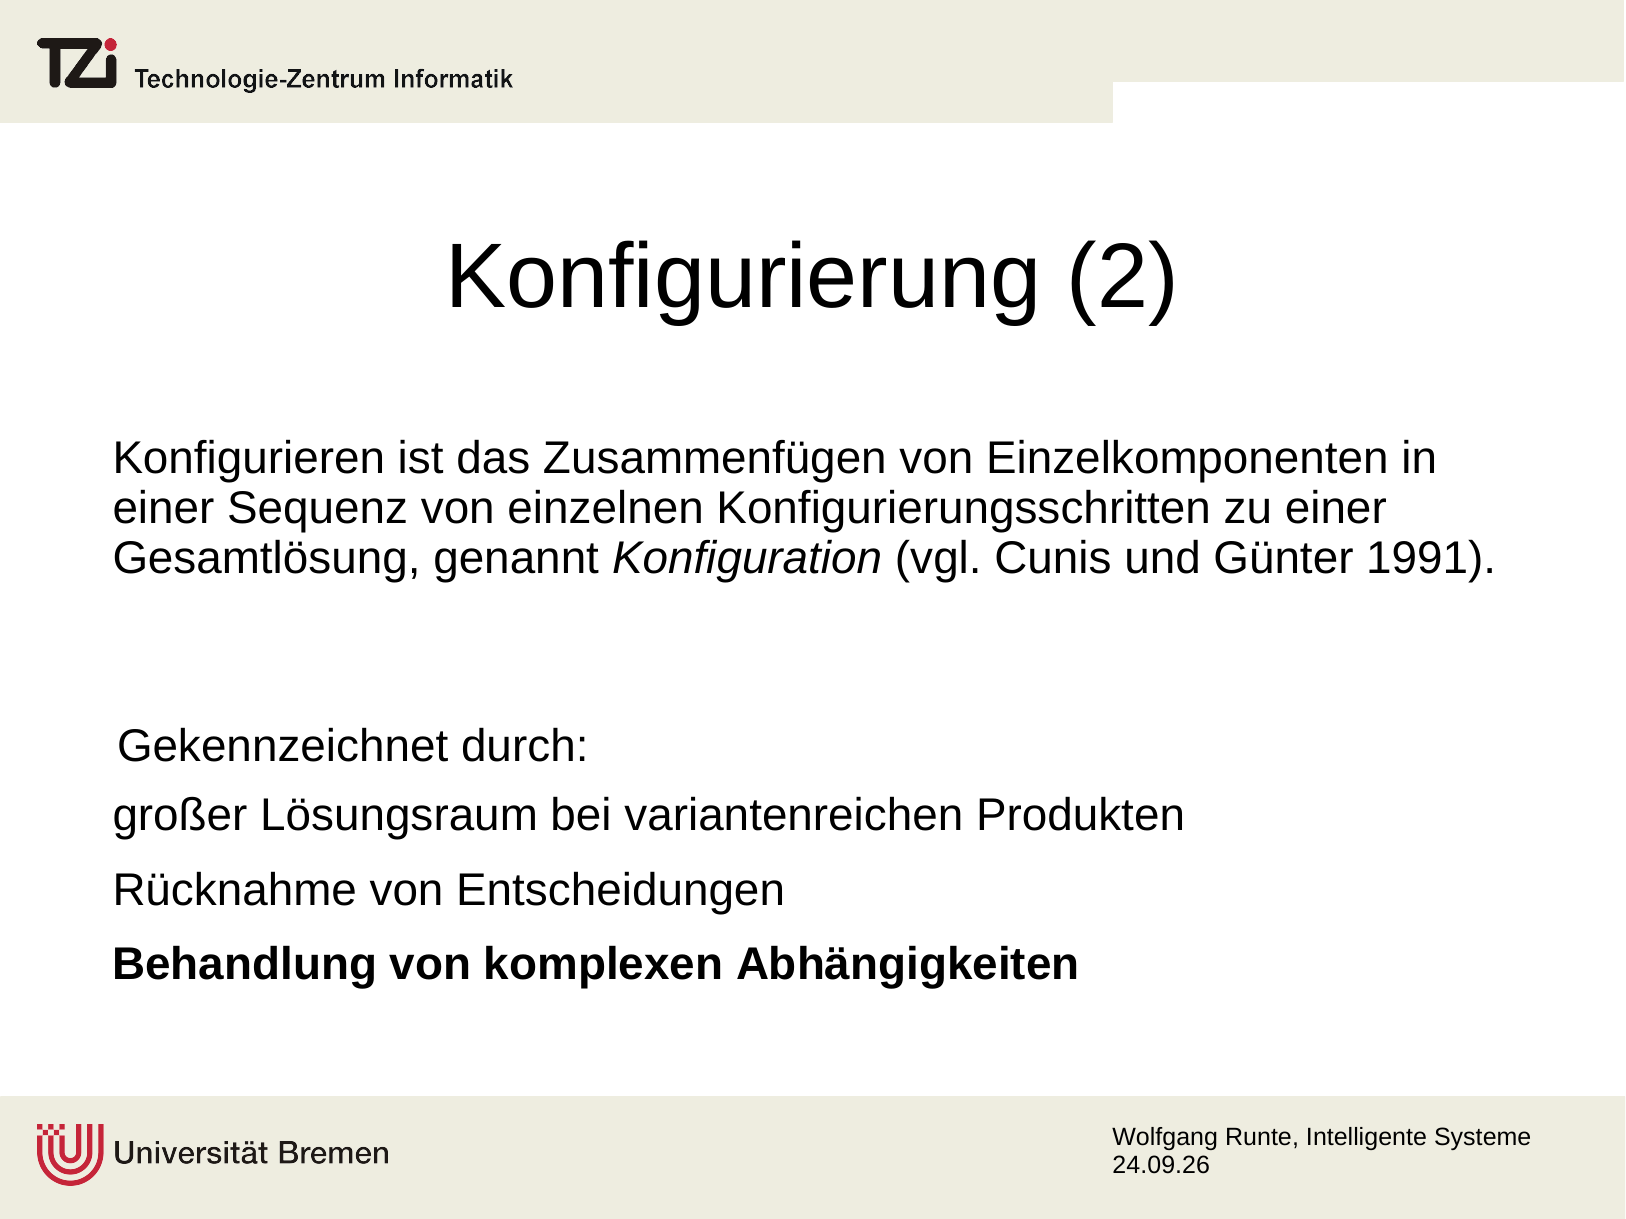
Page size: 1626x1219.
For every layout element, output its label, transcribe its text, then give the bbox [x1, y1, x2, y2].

picture [37, 1124, 388, 1186]
list Konfigurieren ist das Zusammenfügen von Einzelkomponenten in einer Sequenz von einzelnen Konfigurierungsschritten zu einer Gesamtlösung, genannt Konfiguration (vgl. Cunis und Günter 1991). Gekennzeichnet durch: großer Lösungsraum bei variantenreichen Produkten Rücknahme von Entscheidungen Behandlung von komplexen Abhängigkeiten [112, 433, 1513, 1070]
picture [37, 38, 513, 93]
title Konfigurierung (2) [112, 162, 1513, 393]
